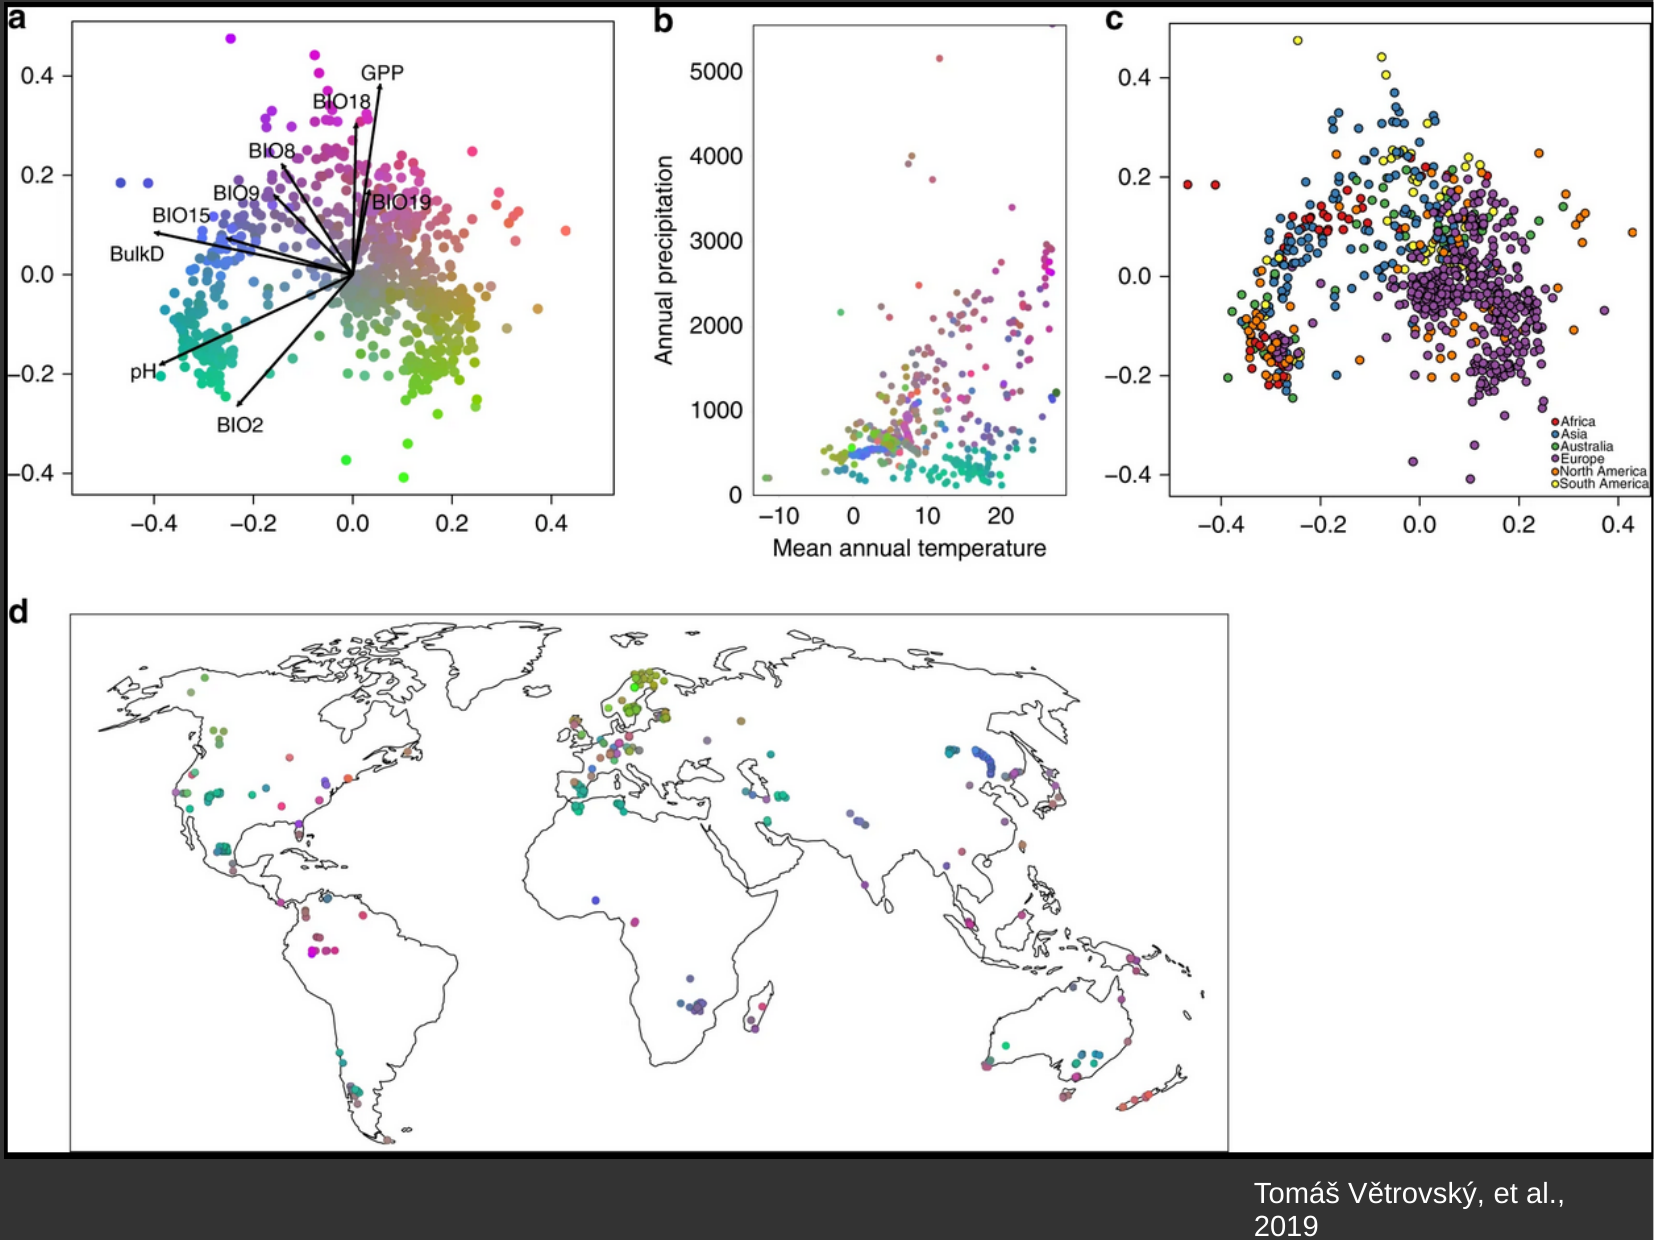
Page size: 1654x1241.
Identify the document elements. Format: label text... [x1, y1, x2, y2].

text_box Tomáš Větrovský, et al., 2019 [1239, 1170, 1651, 1241]
picture [4, 2, 1654, 1159]
